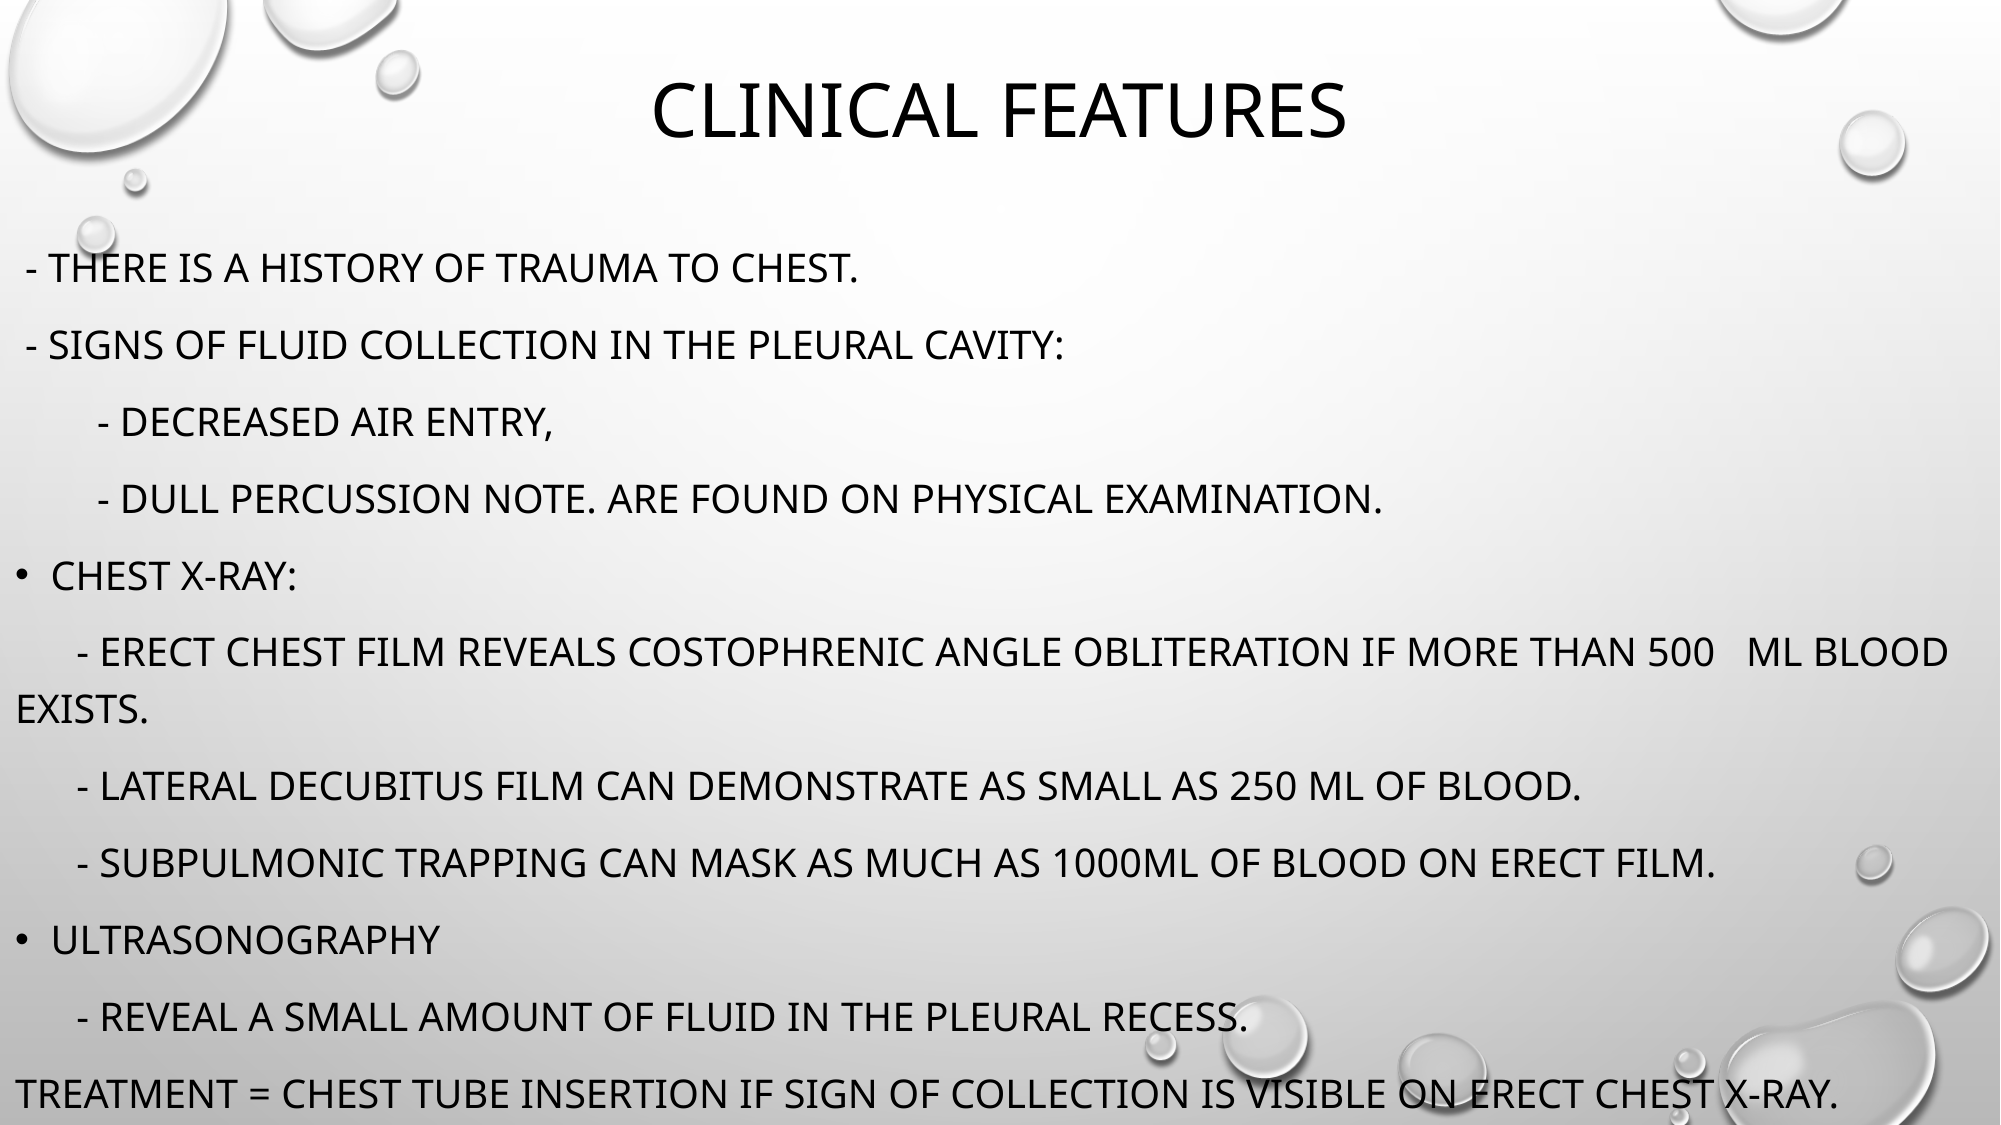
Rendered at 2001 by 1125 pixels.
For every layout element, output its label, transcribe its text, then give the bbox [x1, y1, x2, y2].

title CLINICAL FEATURES [0, 0, 2000, 226]
list - There is a history of trauma to chest. - Signs of fluid collection in the pleural cavity: - decreased air entry, - dull percussion note. are found on physical examination. Chest x-ray: - Erect chest film reveals costophrenic angle obliteration if more than 500 ml blood exists. - Lateral decubitus film can demonstrate as small as 250 ml of blood. - Subpulmonic trapping can mask as much as 1000ml of blood on erect film. Ultrasonography - reveal a small amount of fluid in the pleural recess. TREATMENT = Chest tube insertion if sign of collection is visible on erect chest x-ray. [0, 226, 2000, 1125]
